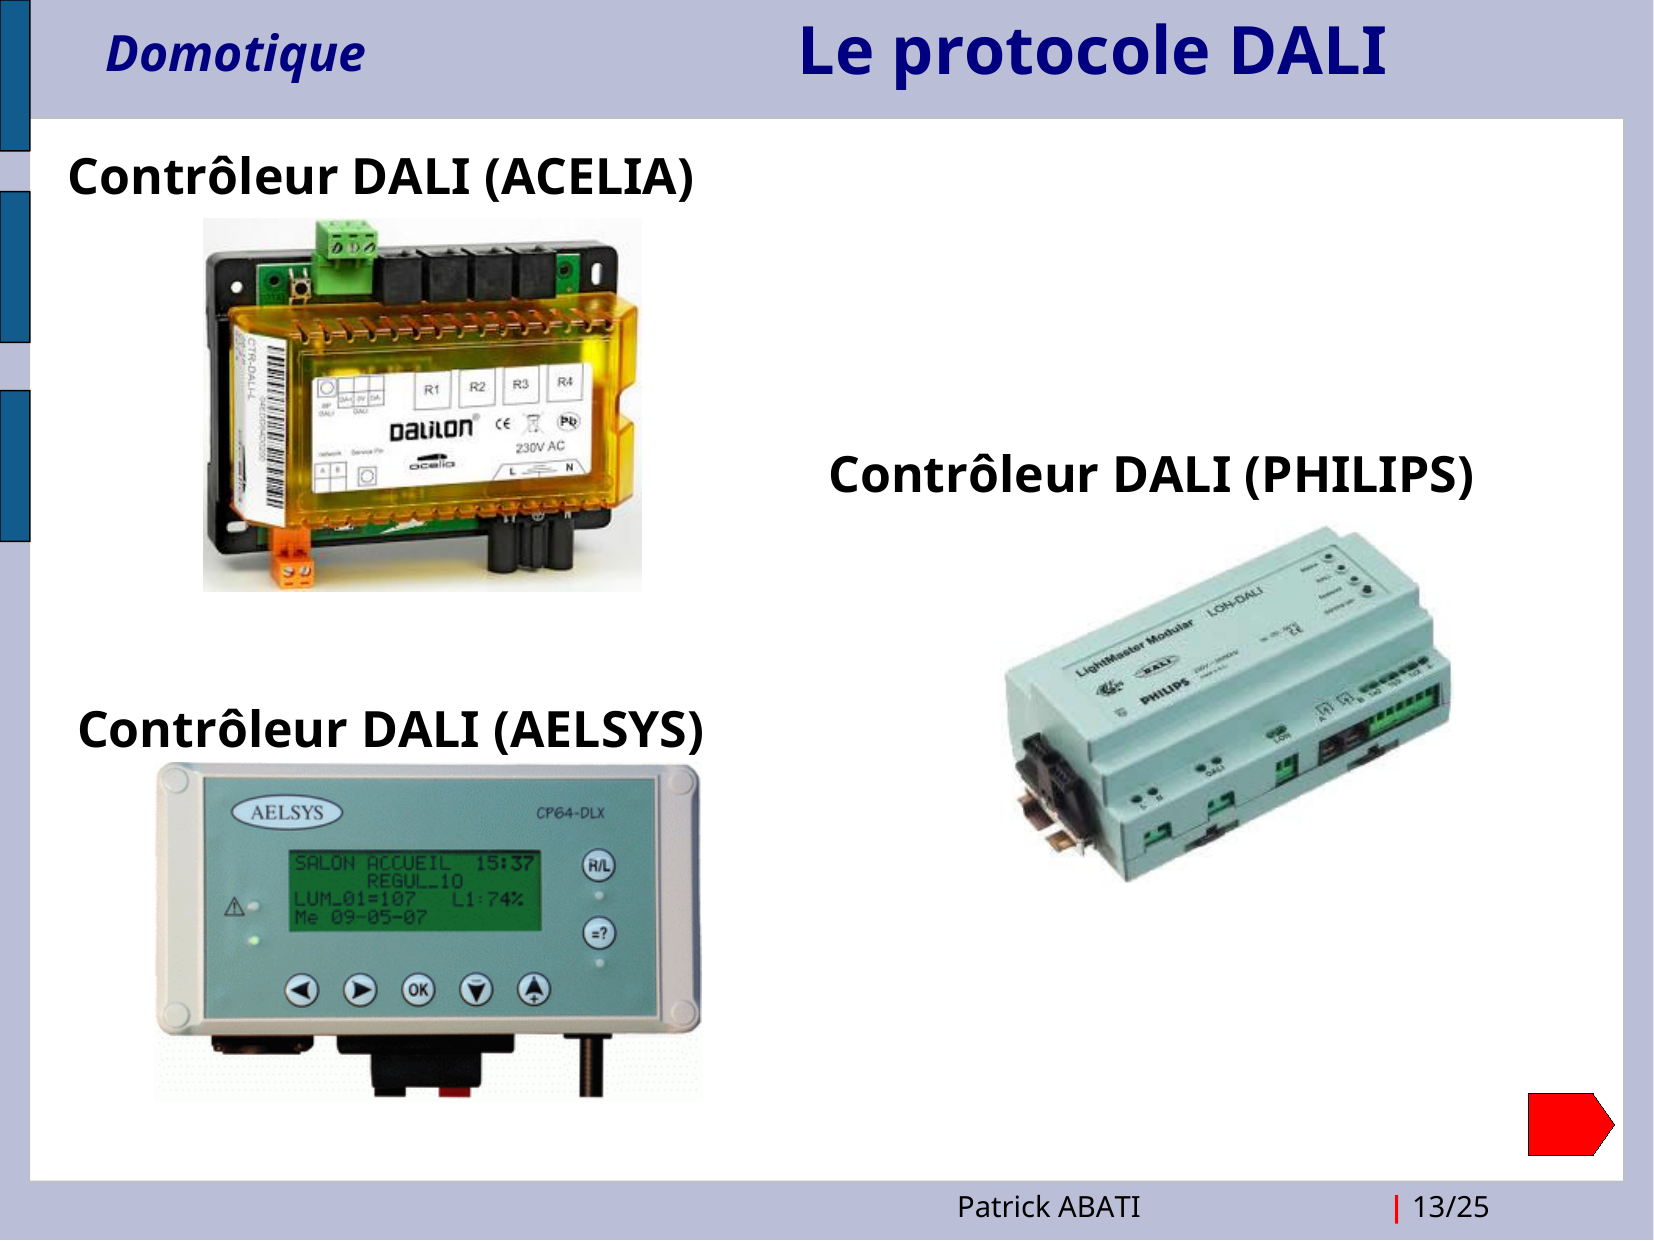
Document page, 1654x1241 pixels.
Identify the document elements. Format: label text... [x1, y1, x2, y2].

text_box Contrôleur DALI (PHILIPS) [813, 440, 1622, 512]
text_box [1528, 1093, 1615, 1156]
picture [154, 762, 702, 1102]
text_box Contrôleur DALI (AELSYS) [62, 695, 838, 767]
text_box Contrôleur DALI (ACELIA) [53, 142, 828, 214]
picture [1000, 520, 1454, 886]
picture [203, 218, 642, 592]
